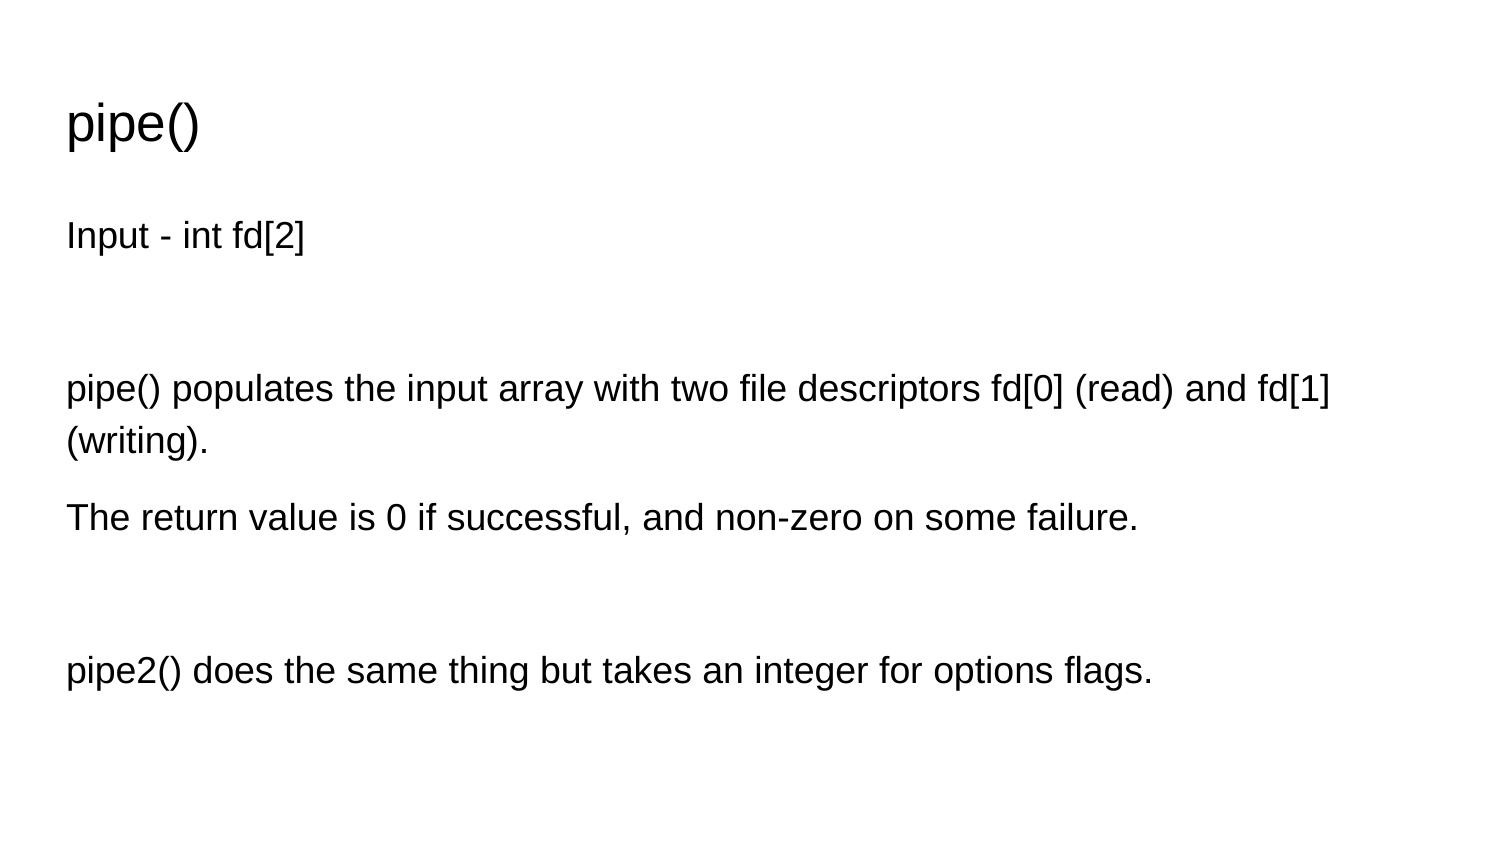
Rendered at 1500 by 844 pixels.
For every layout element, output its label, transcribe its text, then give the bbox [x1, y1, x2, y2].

list Input - int fd[2] pipe() populates the input array with two file descriptors fd[0] (read) and fd[1] (writing). The return value is 0 if successful, and non-zero on some failure. pipe2() does the same thing but takes an integer for options flags. [51, 189, 1449, 750]
title pipe() [51, 72, 1449, 167]
